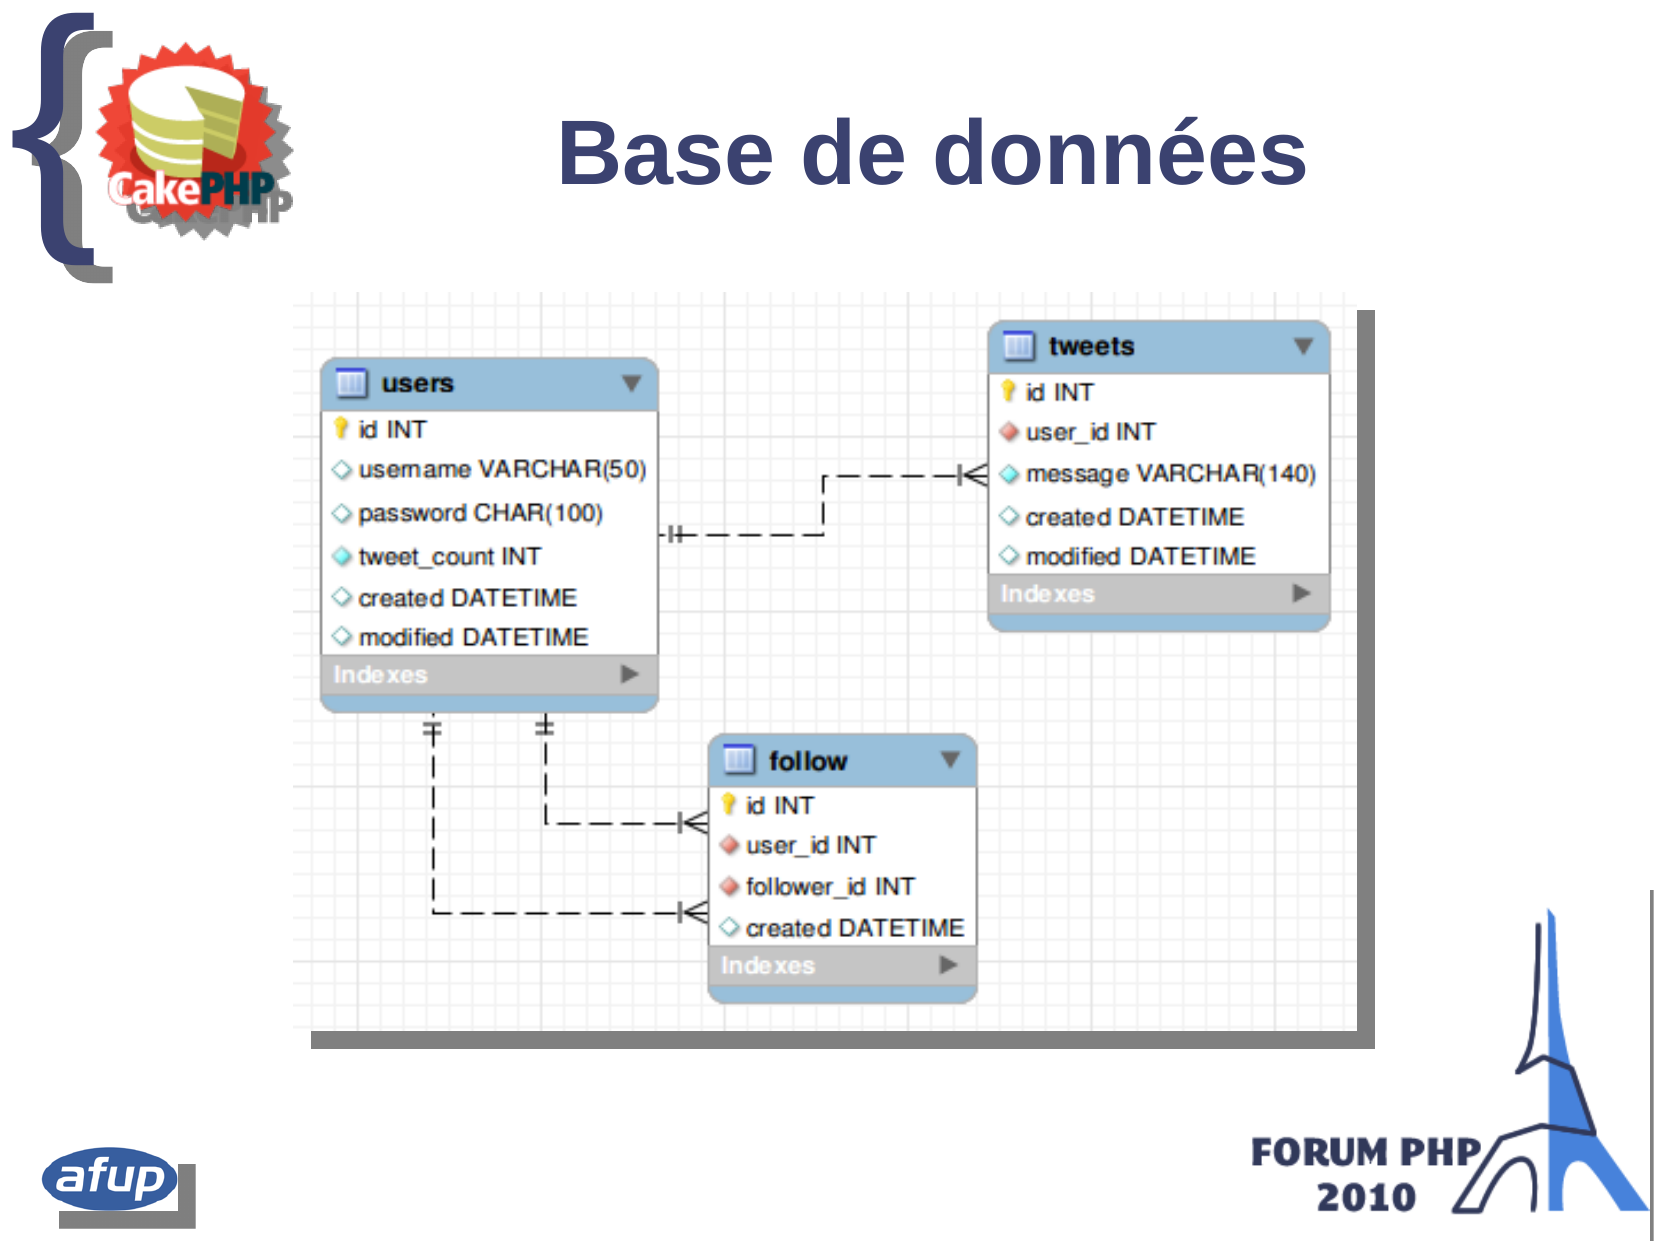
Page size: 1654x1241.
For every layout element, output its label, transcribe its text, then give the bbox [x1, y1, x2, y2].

title Base de données [295, 49, 1571, 257]
picture [293, 292, 1357, 1031]
picture [88, 35, 284, 231]
picture [1240, 872, 1650, 1241]
picture [41, 1146, 178, 1211]
